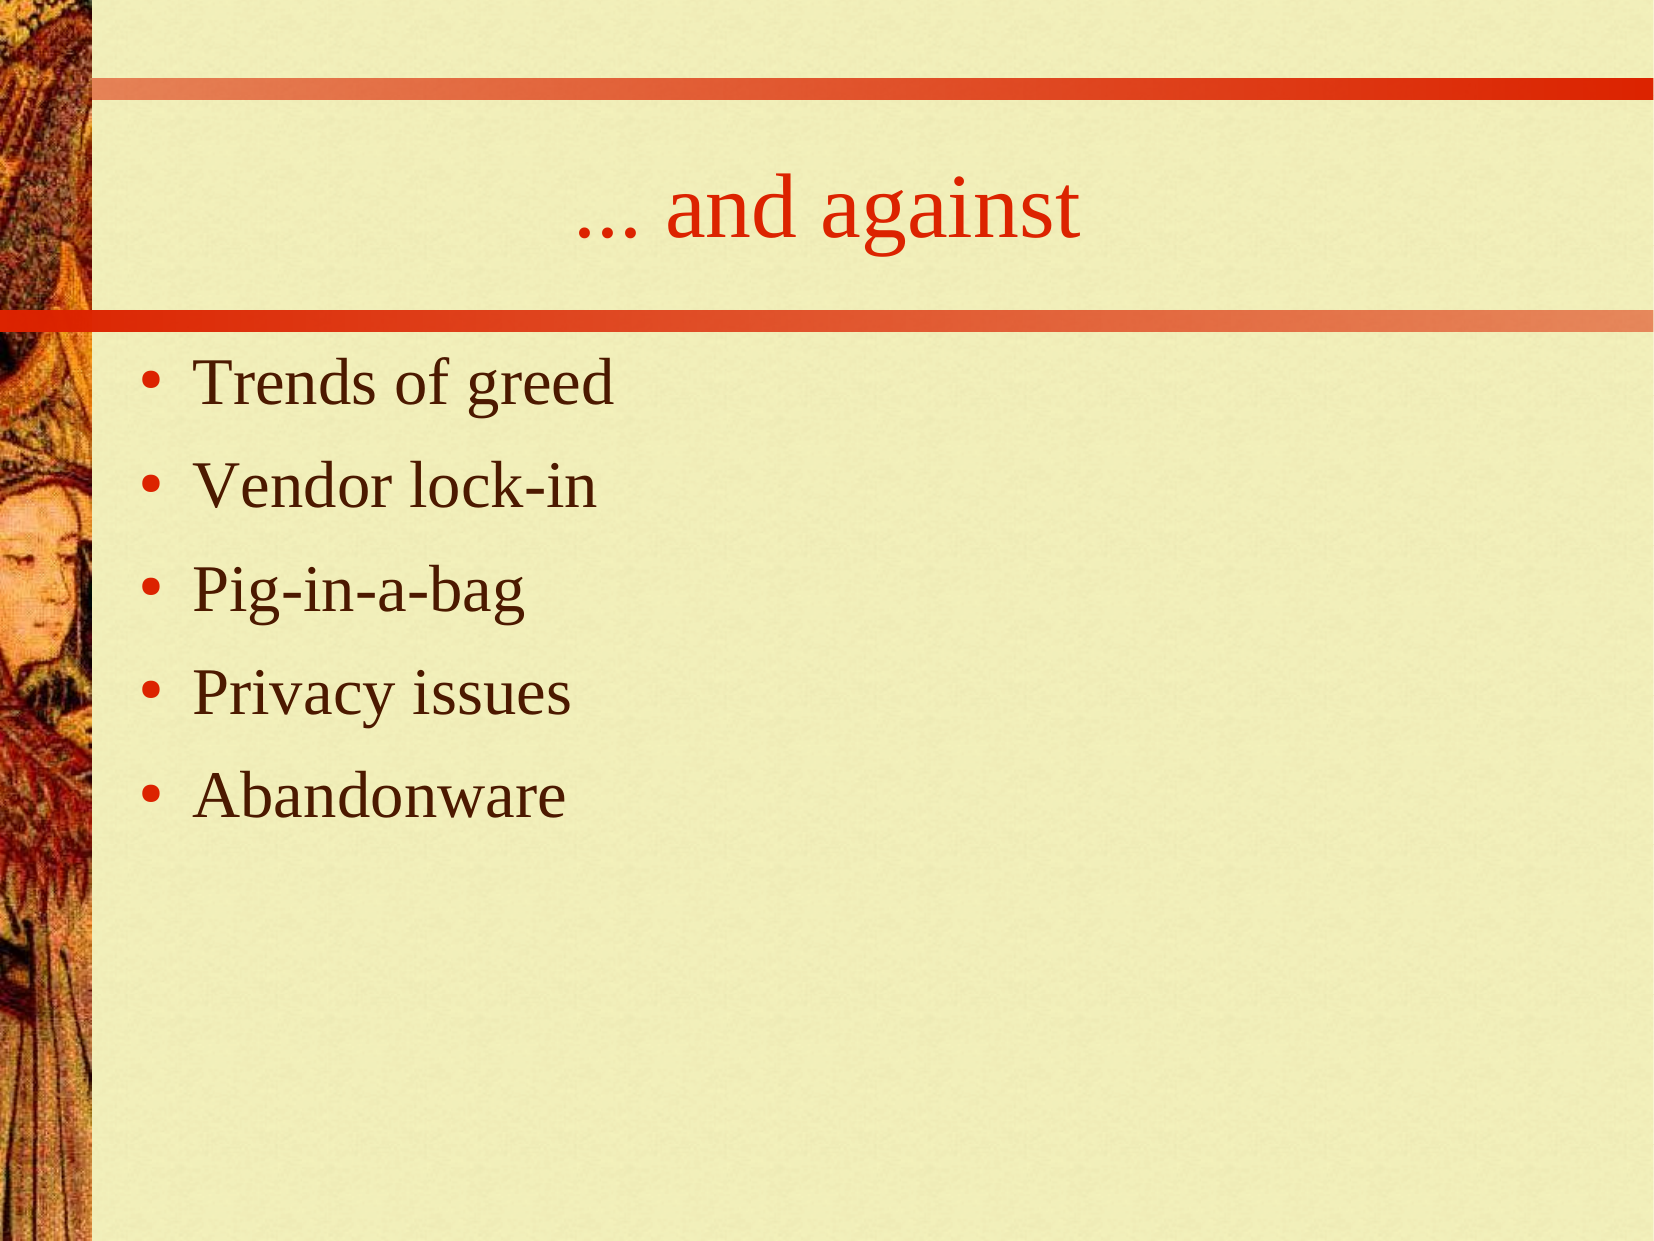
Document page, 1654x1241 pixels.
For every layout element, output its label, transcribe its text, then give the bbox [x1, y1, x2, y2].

picture [0, 0, 1654, 310]
title ... and against [121, 102, 1534, 311]
list Trends of greed Vendor lock-in Pig-in-a-bag Privacy issues Abandonware [121, 344, 1534, 1127]
picture [0, 332, 1654, 1241]
